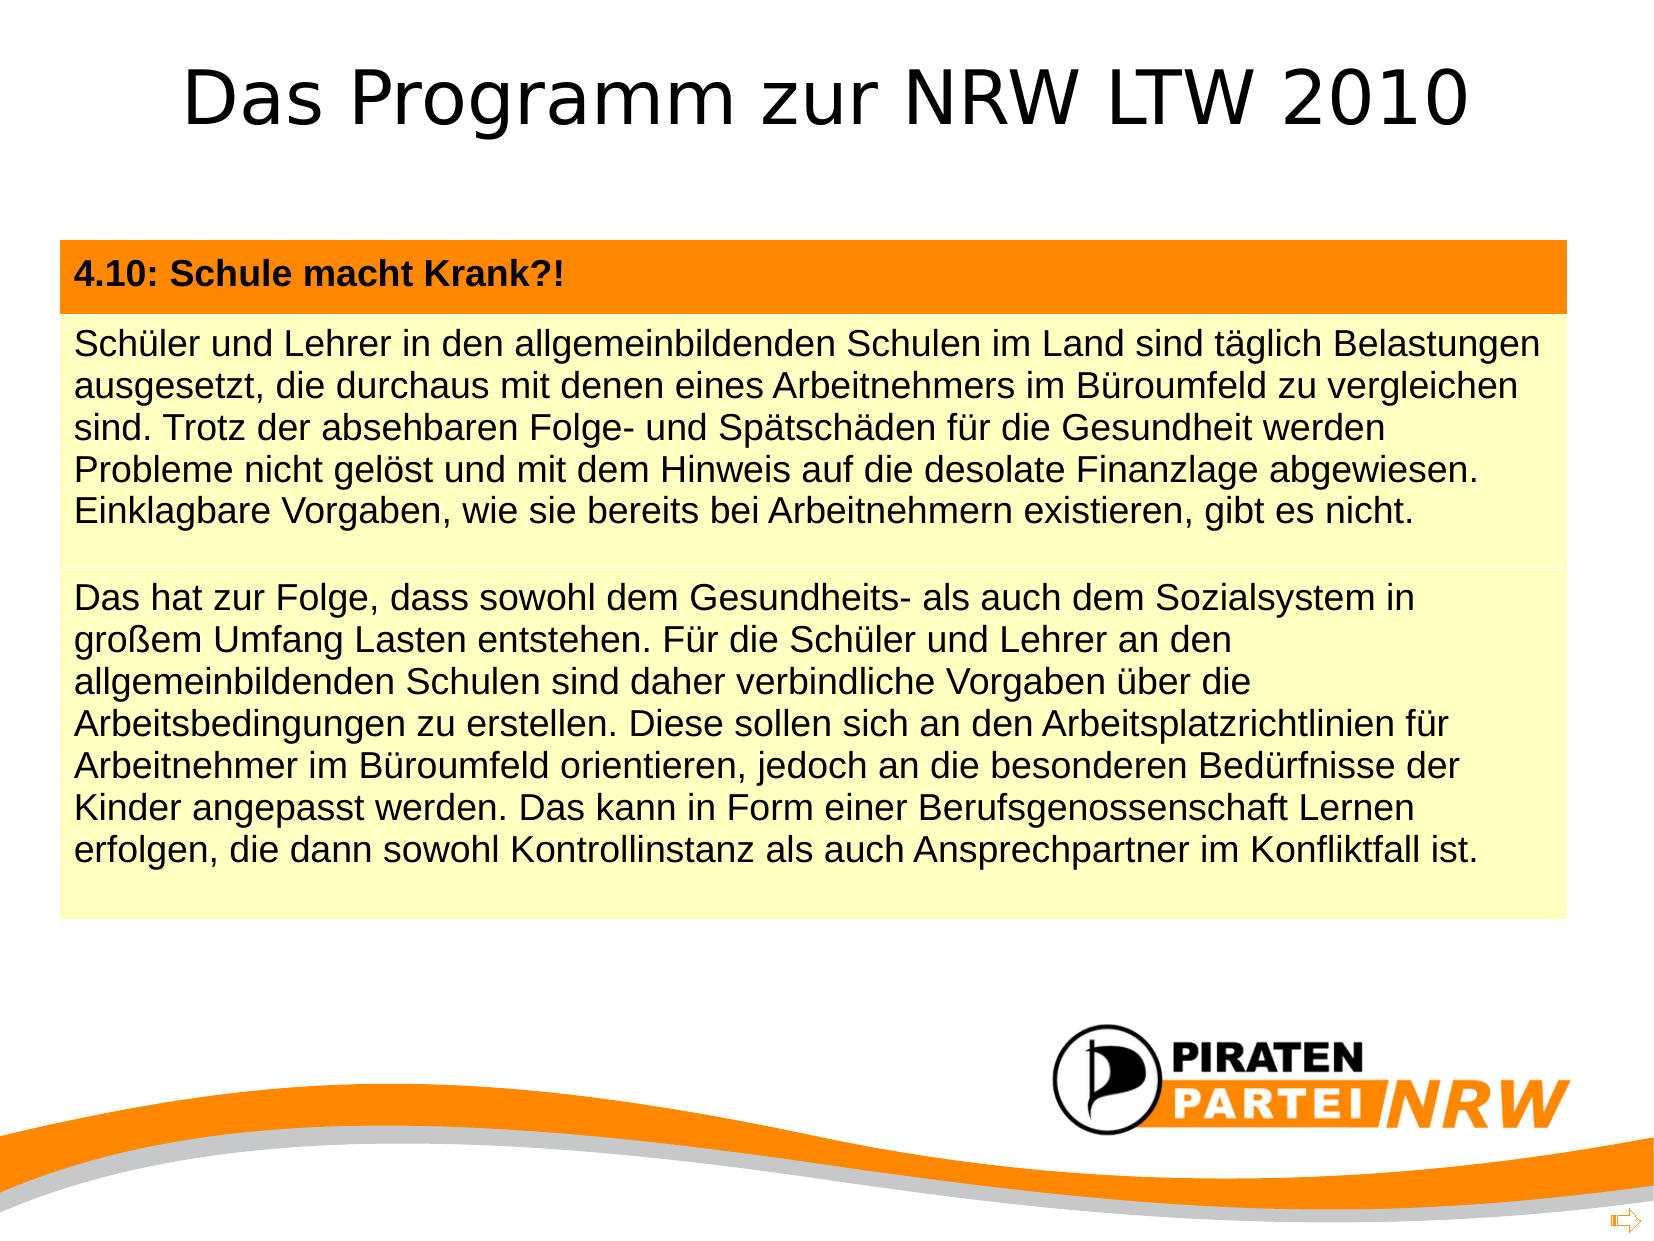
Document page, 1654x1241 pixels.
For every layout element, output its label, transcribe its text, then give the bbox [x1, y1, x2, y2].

picture [1045, 1021, 1579, 1140]
table_header 4.10: ﻿Schule macht Krank?! [60, 240, 1567, 314]
title Das Programm zur NRW LTW 2010 [82, 54, 1571, 143]
table_cell Das hat zur Folge, dass sowohl dem Gesundheits- als auch dem Sozialsystem in großem Umfang Lasten entstehen. Für die Schüler und Lehrer an den allgemeinbildenden Schulen sind daher verbindliche Vorgaben über die Arbeitsbedingungen zu erstellen. Diese sollen sich an den Arbeitsplatzrichtlinien für Arbeitnehmer im Büroumfeld orientieren, jedoch an die besonderen Bedürfnisse der Kinder angepasst werden. Das kann in Form einer Berufsgenossenschaft Lernen erfolgen, die dann sowohl Kontrollinstanz als auch Ansprechpartner im Konfliktfall ist. [60, 570, 1567, 919]
table_cell Schüler und Lehrer in den allgemeinbildenden Schulen im Land sind täglich Belastungen ausgesetzt, die durchaus mit denen eines Arbeitnehmers im Büroumfeld zu vergleichen sind. Trotz der absehbaren Folge- und Spätschäden für die Gesundheit werden Probleme nicht gelöst und mit dem Hinweis auf die desolate Finanzlage abgewiesen. Einklagbare Vorgaben, wie sie bereits bei Arbeitnehmern existieren, gibt es nicht. [60, 315, 1567, 569]
